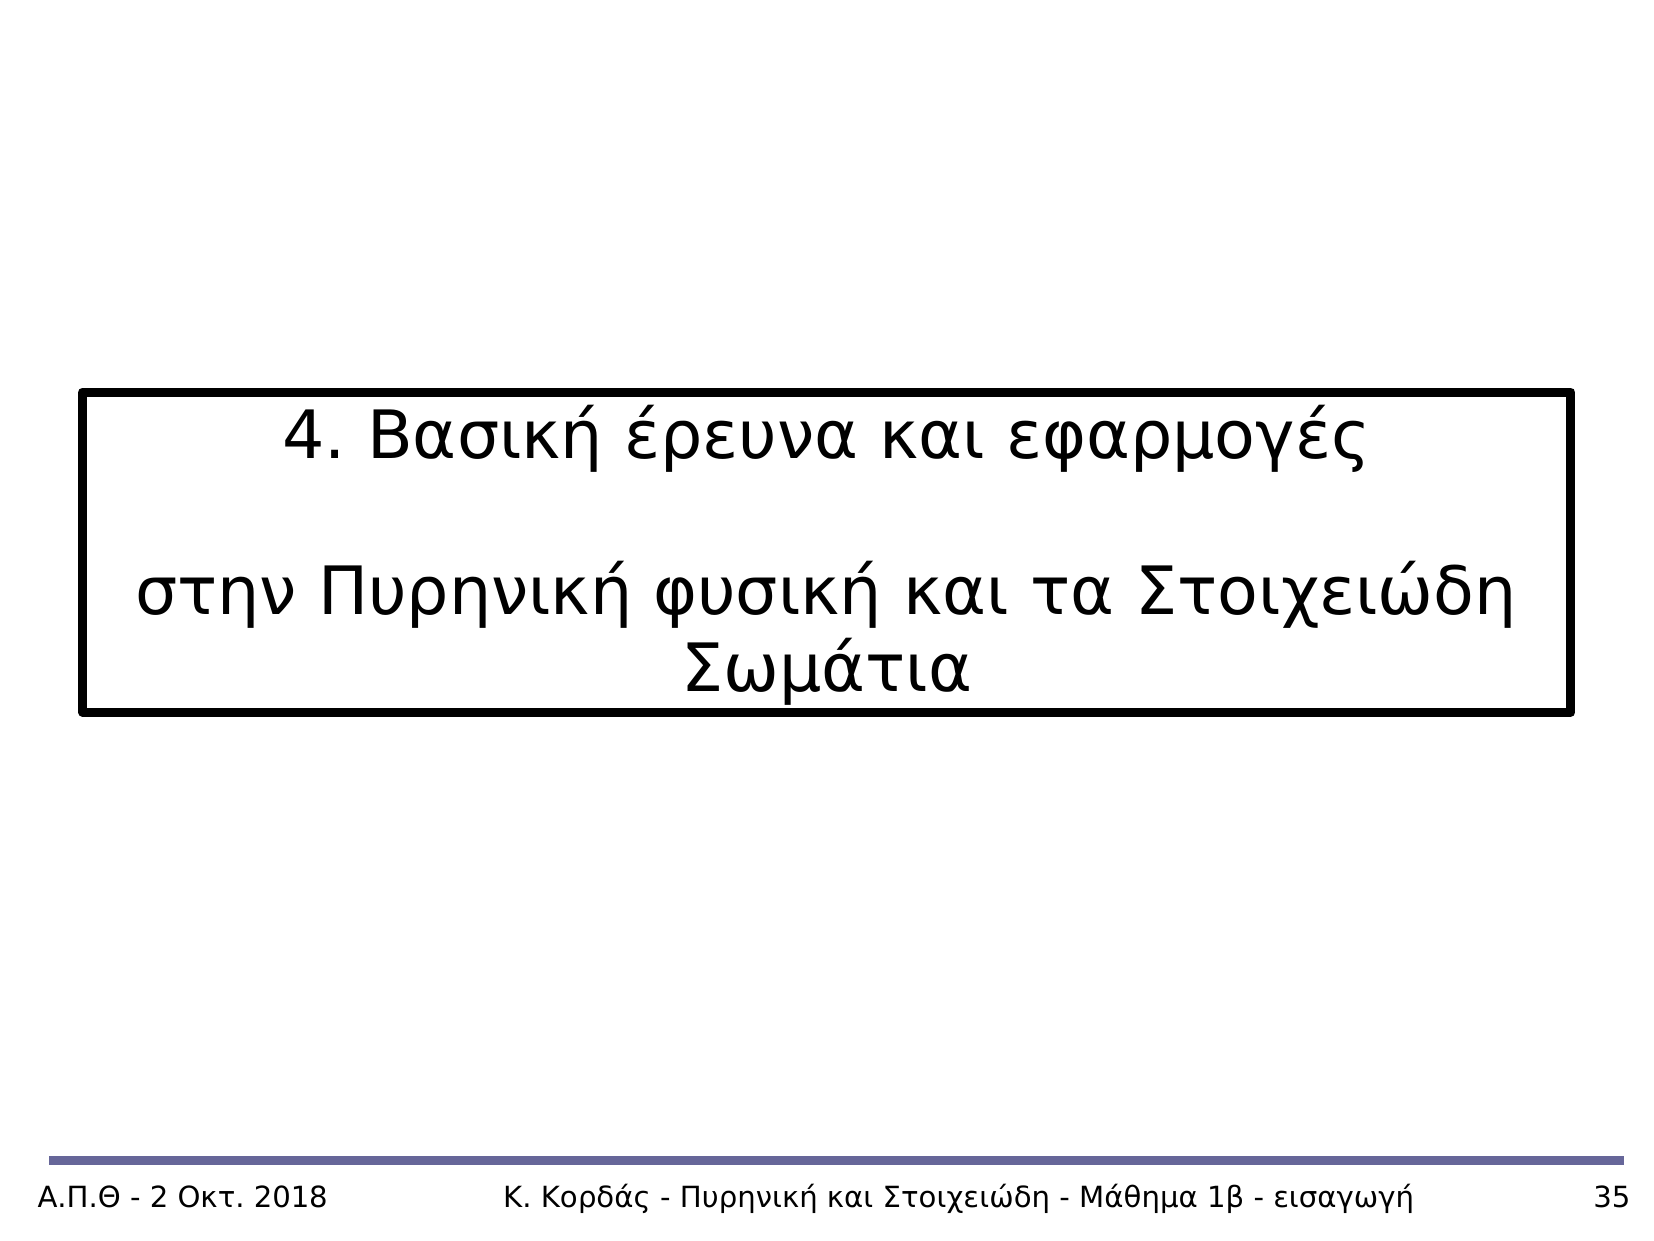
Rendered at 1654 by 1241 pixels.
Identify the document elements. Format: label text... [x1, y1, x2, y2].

subtitle 4. Βασική έρευνα και εφαρμογές στην Πυρηνική φυσική και τα Στοιχειώδη Σωμάτια [82, 392, 1571, 713]
